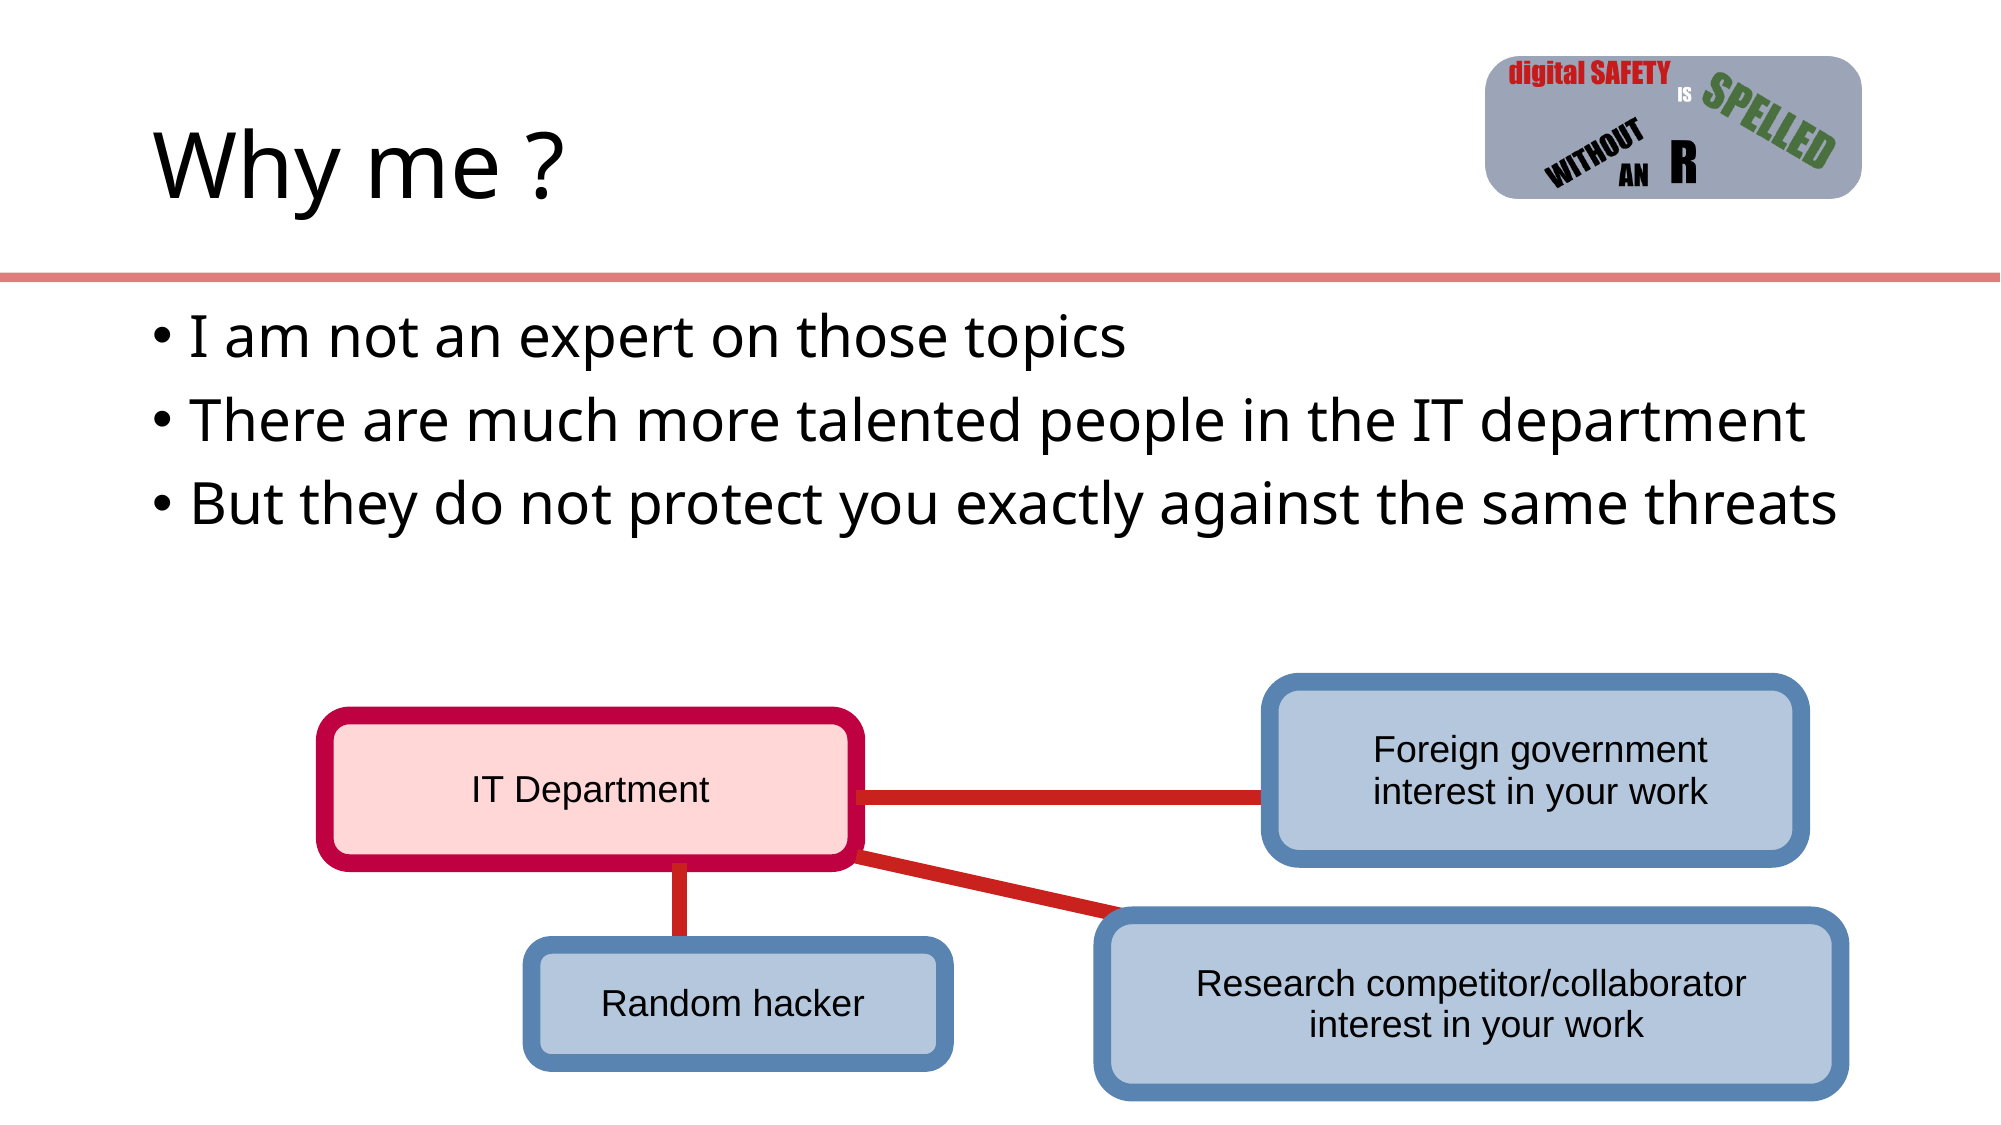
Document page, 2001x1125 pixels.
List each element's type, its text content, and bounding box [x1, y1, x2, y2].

text_box [1269, 681, 1802, 859]
text_box [531, 944, 945, 1064]
title Why me ? [137, 59, 1863, 278]
text_box [324, 715, 857, 864]
list I am not an expert on those topics There are much more talented people in the IT department But they do not protect you exactly against the same threats [137, 299, 1863, 1014]
text_box IT Department [456, 760, 725, 818]
text_box Foreign government interest in your work [1358, 720, 1723, 820]
text_box [1102, 915, 1841, 1093]
text_box Random hacker [586, 975, 891, 1033]
text_box Research competitor/collaborator interest in your work [1181, 954, 1762, 1054]
